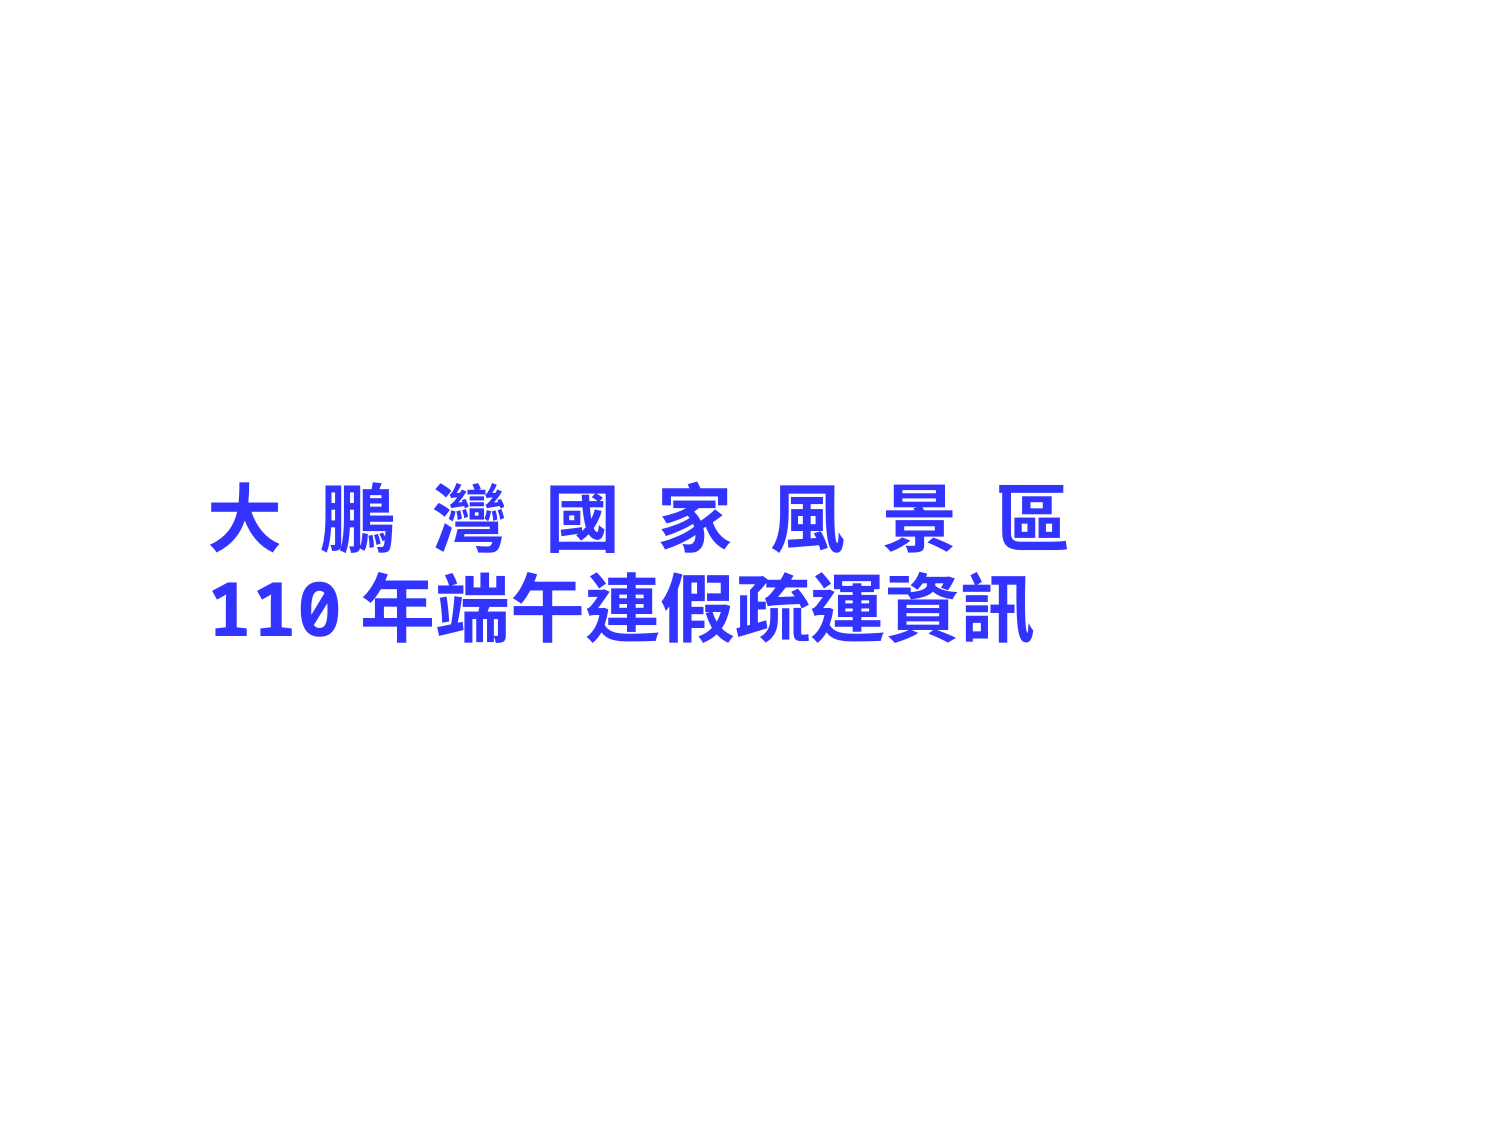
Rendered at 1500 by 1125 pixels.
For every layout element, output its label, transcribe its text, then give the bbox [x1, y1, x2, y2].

text_box 大 鵬 灣 國 家 風 景 區 110年端午連假疏運資訊 [193, 464, 1307, 659]
